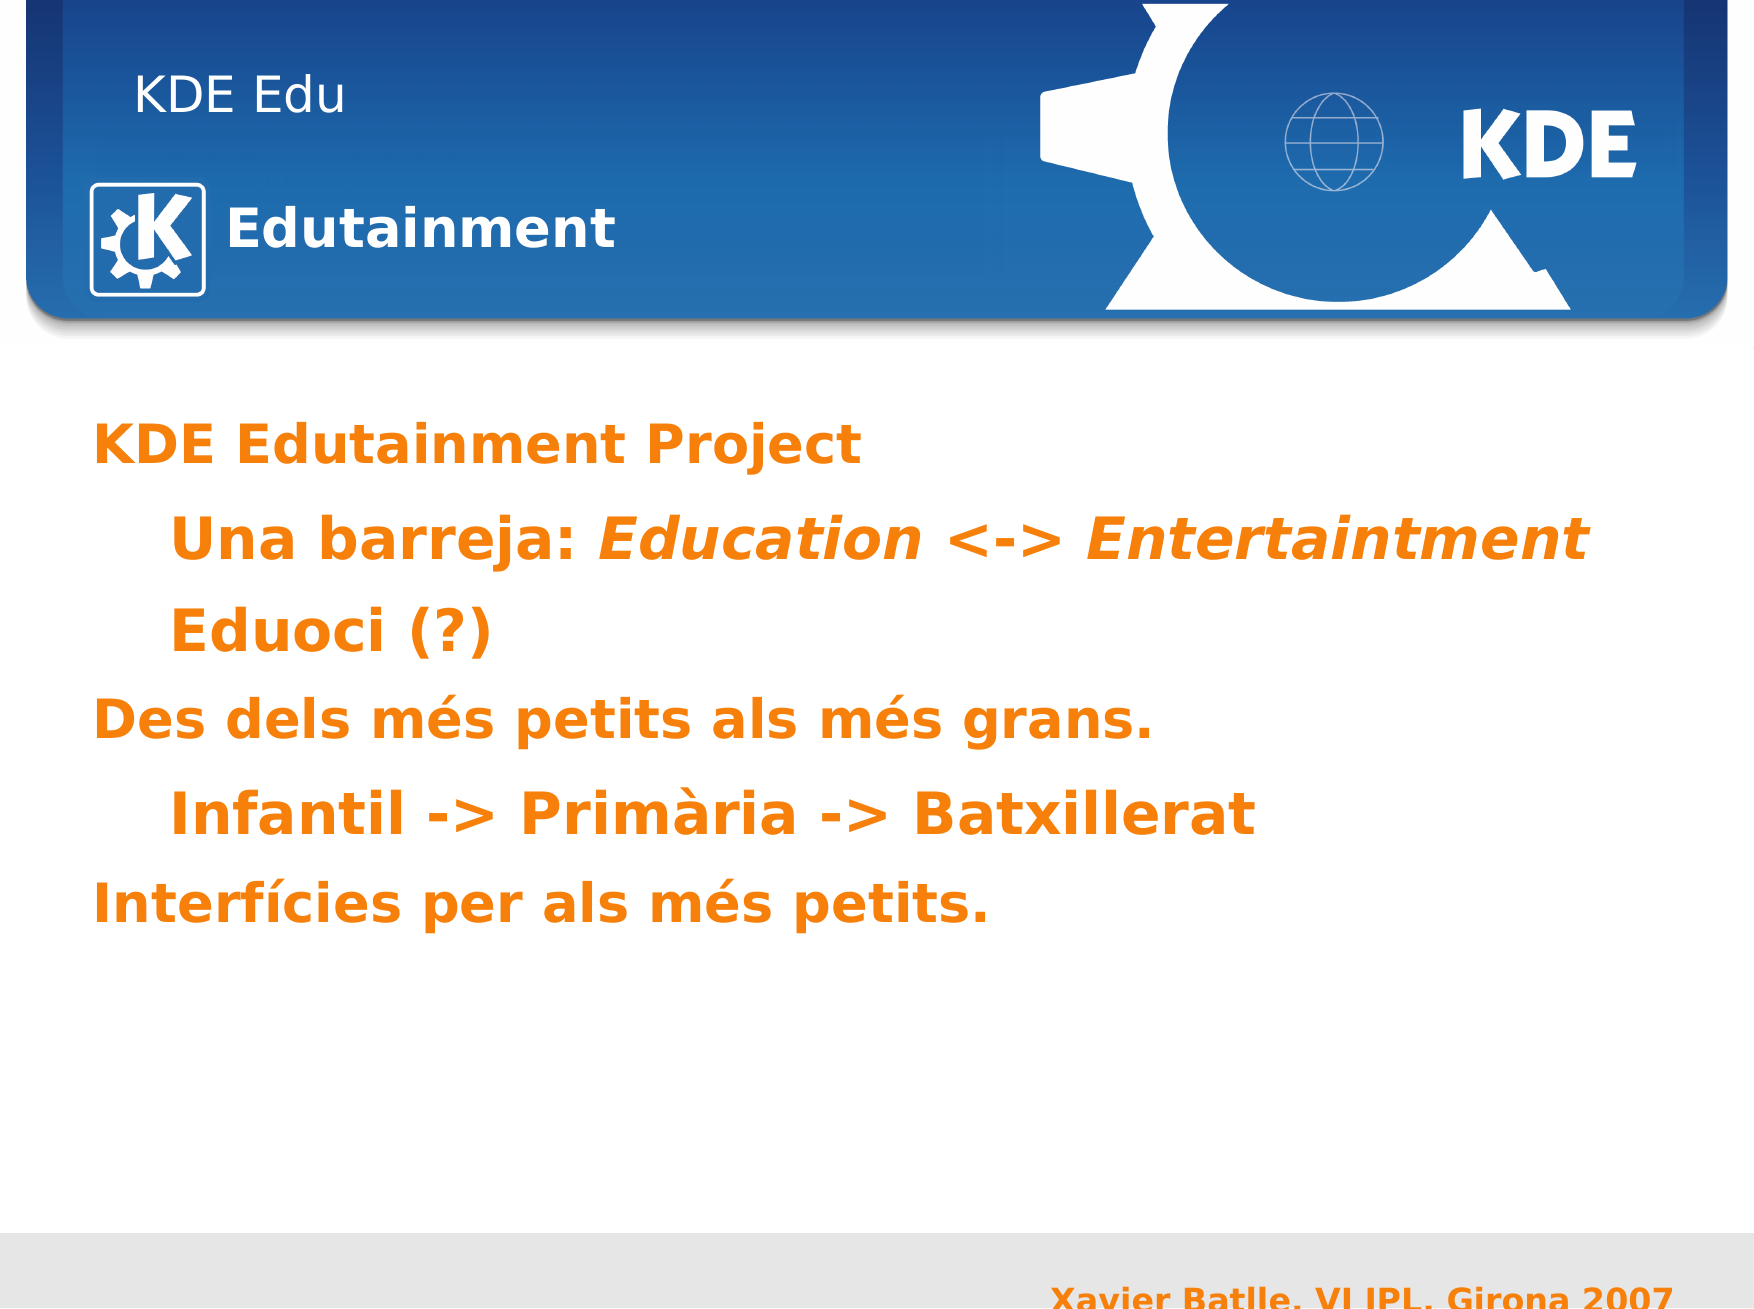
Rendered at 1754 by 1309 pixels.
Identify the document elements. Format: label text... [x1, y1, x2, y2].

list KDE Edutainment Project Una barreja: Education <-> Entertaintment Eduoci (?) Des dels més petits als més grans. Infantil -> Primària -> Batxillerat Interfícies per als més petits. [75, 413, 1654, 1165]
title Edutainment [225, 187, 1126, 271]
picture [0, 0, 1754, 349]
